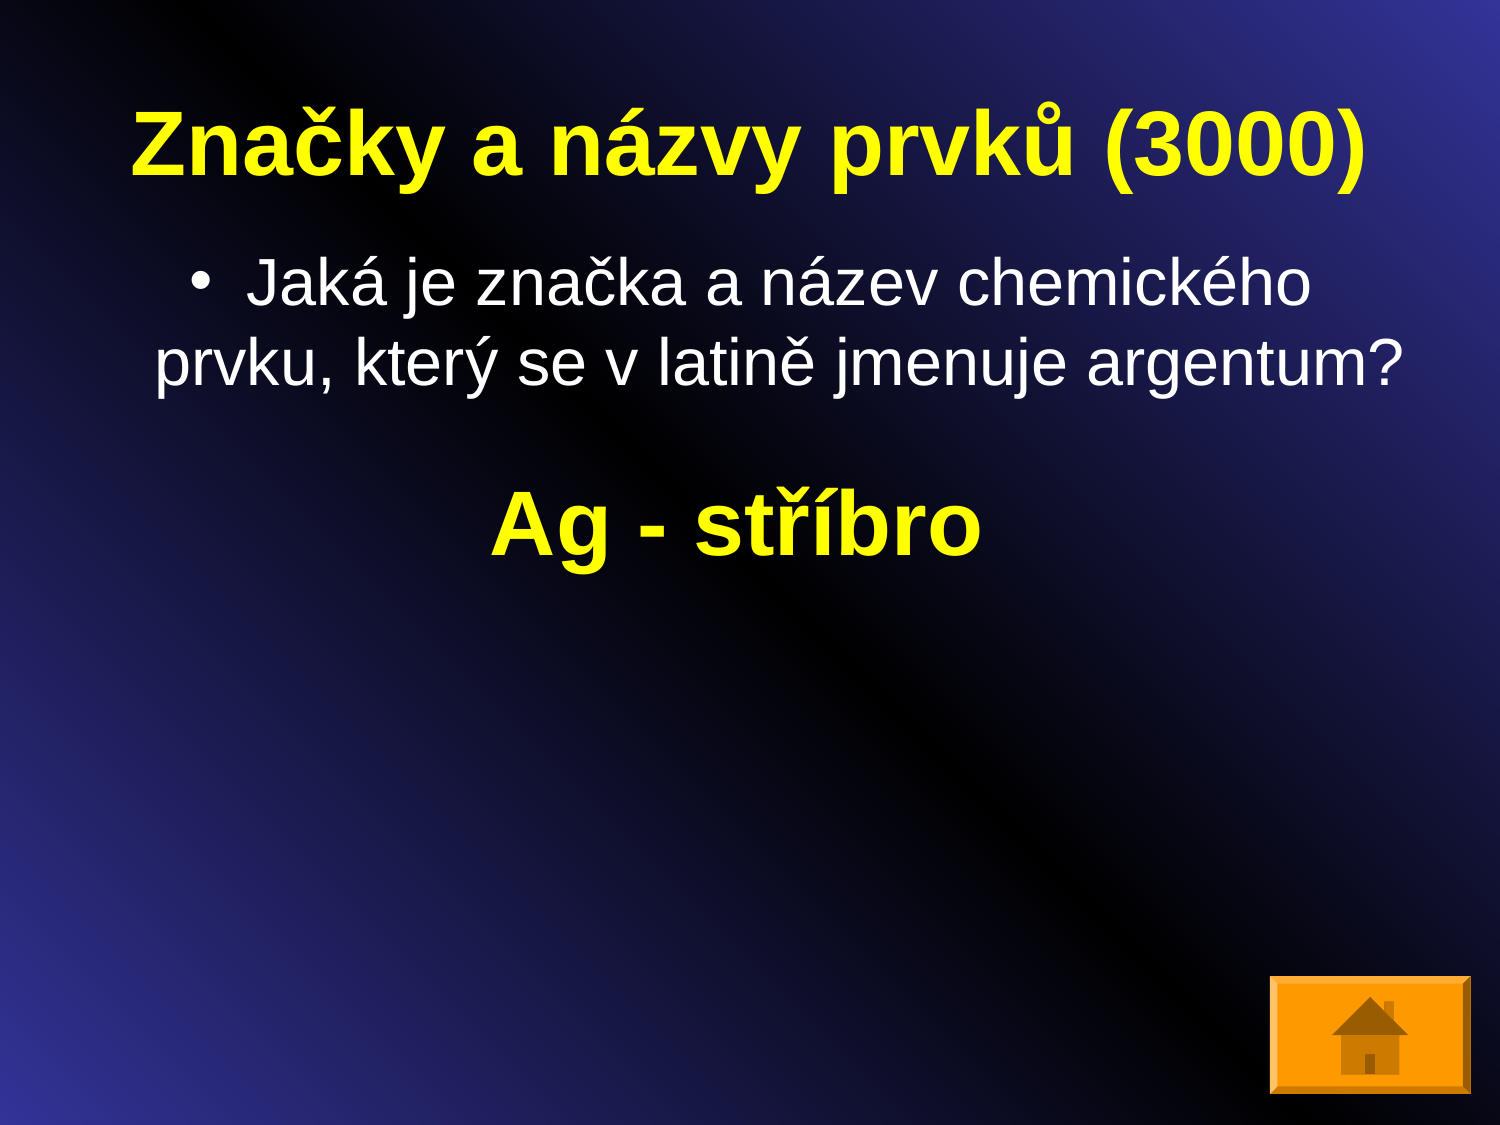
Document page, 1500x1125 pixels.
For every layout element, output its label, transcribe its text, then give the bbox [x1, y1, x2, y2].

title Značky a názvy prvků (3000) [75, 45, 1426, 233]
list Jaká je značka a název chemického prvku, který se v latině jmenuje argentum? [76, 231, 1427, 421]
text_box [1271, 976, 1471, 1094]
text_box Ag - stříbro [41, 456, 1459, 582]
